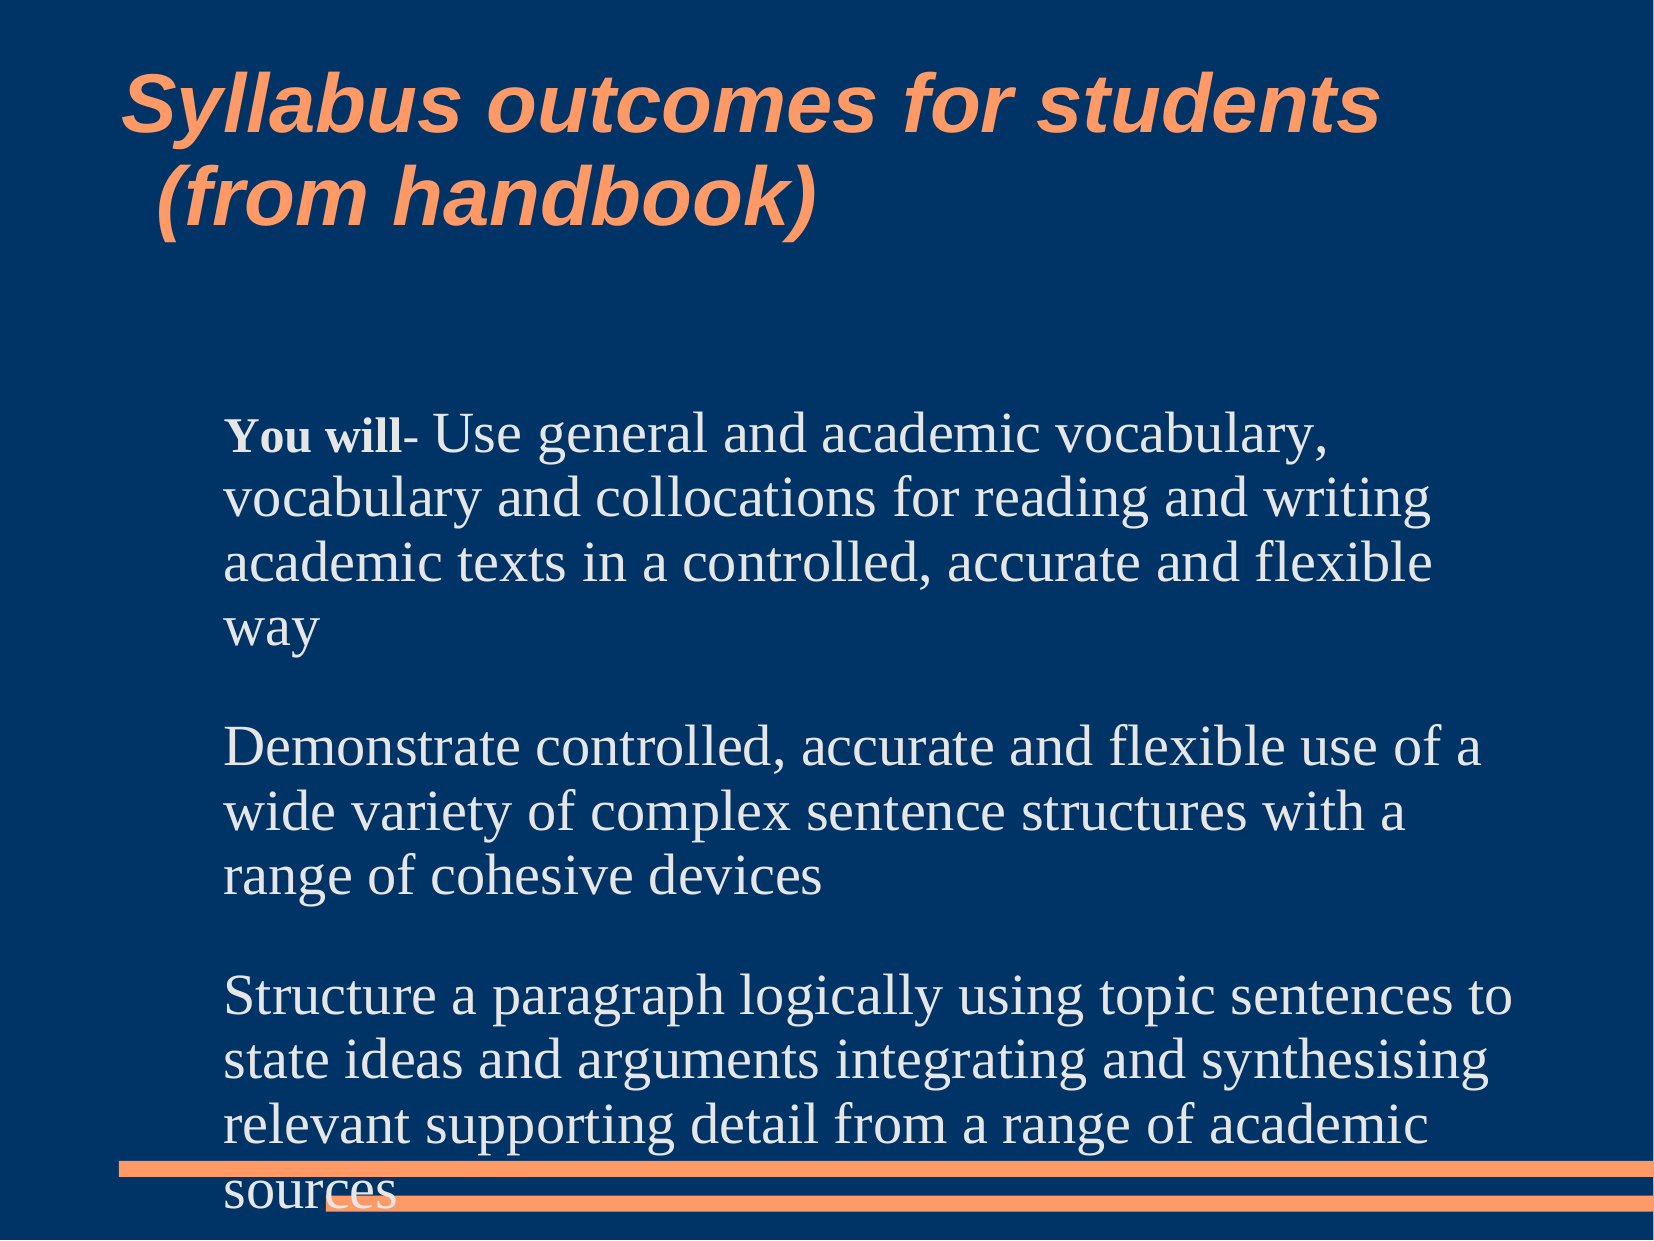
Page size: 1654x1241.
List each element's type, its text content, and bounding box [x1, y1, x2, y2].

title Syllabus outcomes for students (from handbook) [121, 46, 1534, 254]
list You will- Use general and academic vocabulary, vocabulary and collocations for reading and writing academic texts in a controlled, accurate and flexible way Demonstrate controlled, accurate and flexible use of a wide variety of complex sentence structures with a range of cohesive devices Structure a paragraph logically using topic sentences to state ideas and arguments integrating and synthesising relevant supporting detail from a range of academic sources [152, 344, 1534, 1241]
